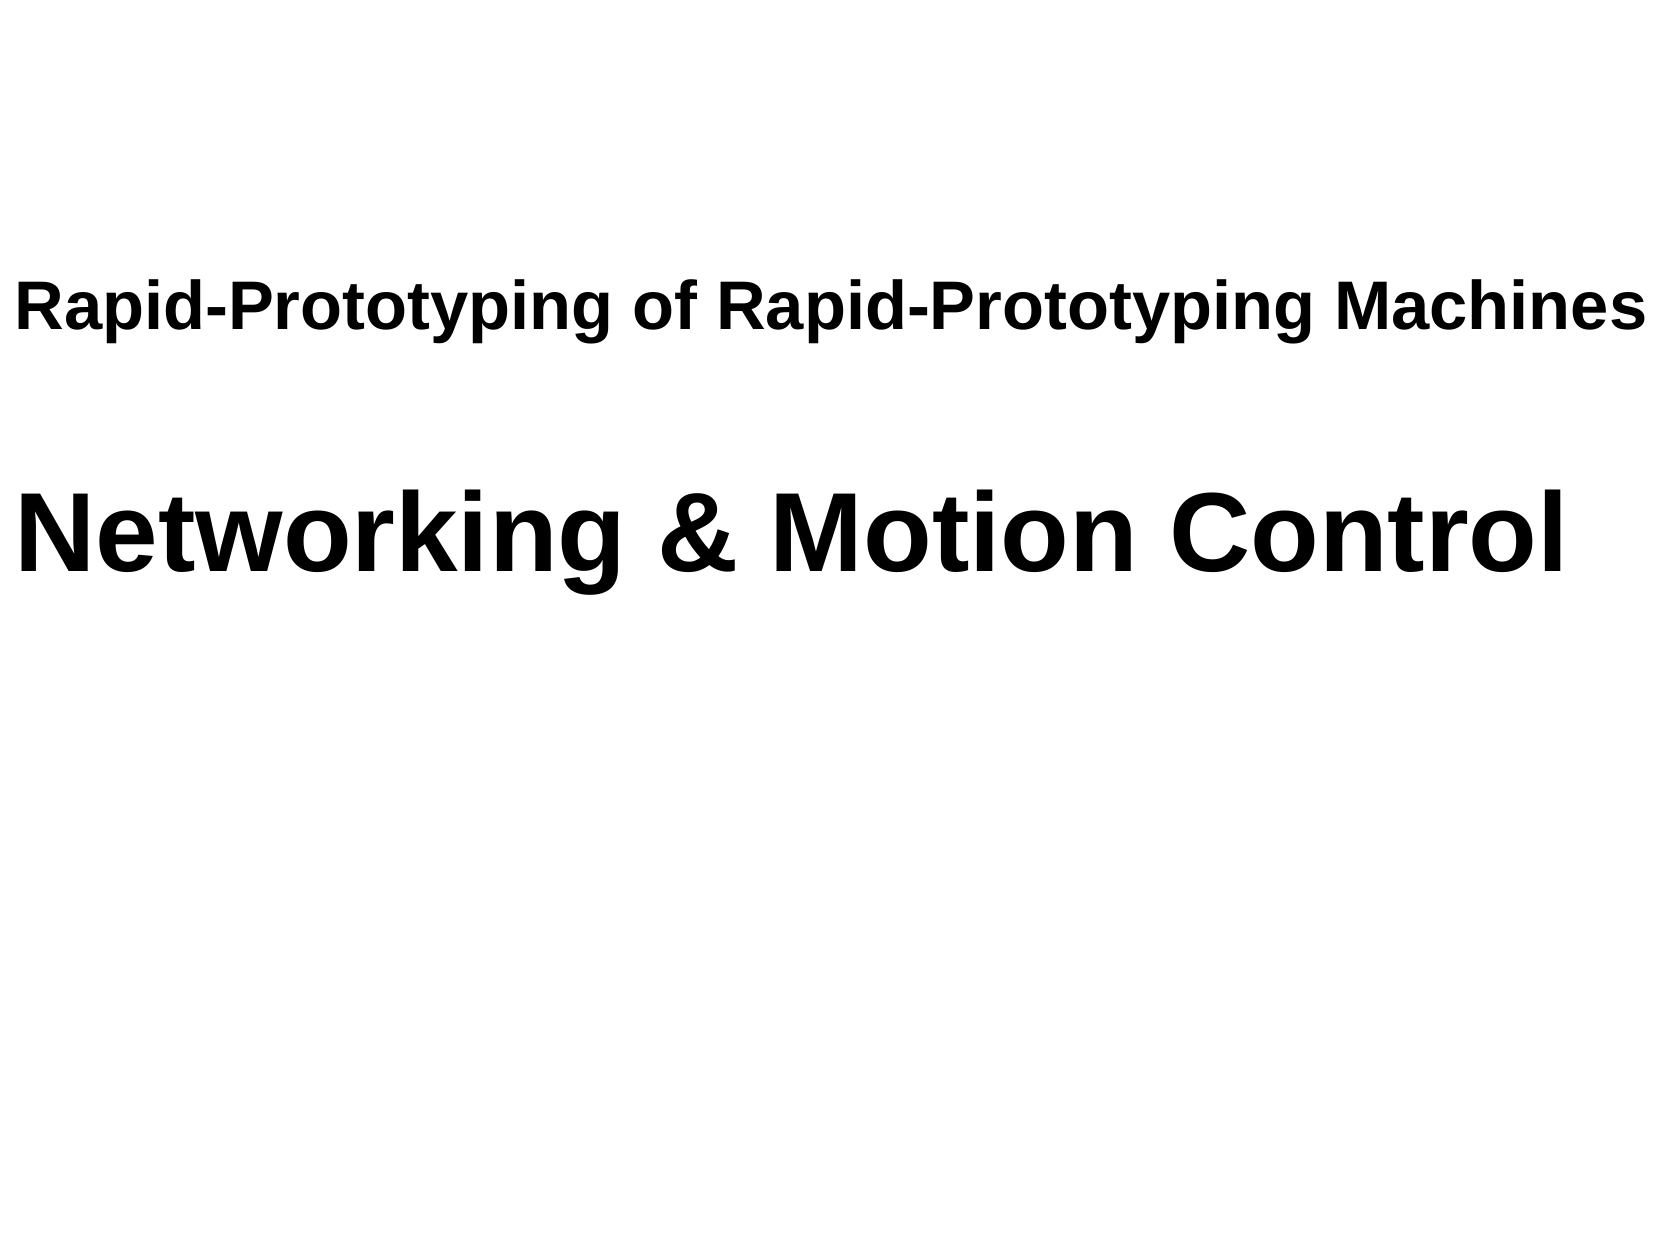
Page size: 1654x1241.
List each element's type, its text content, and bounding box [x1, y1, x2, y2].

text_box Rapid-Prototyping of Rapid-Prototyping Machines Networking & Motion Control [0, 259, 1654, 654]
